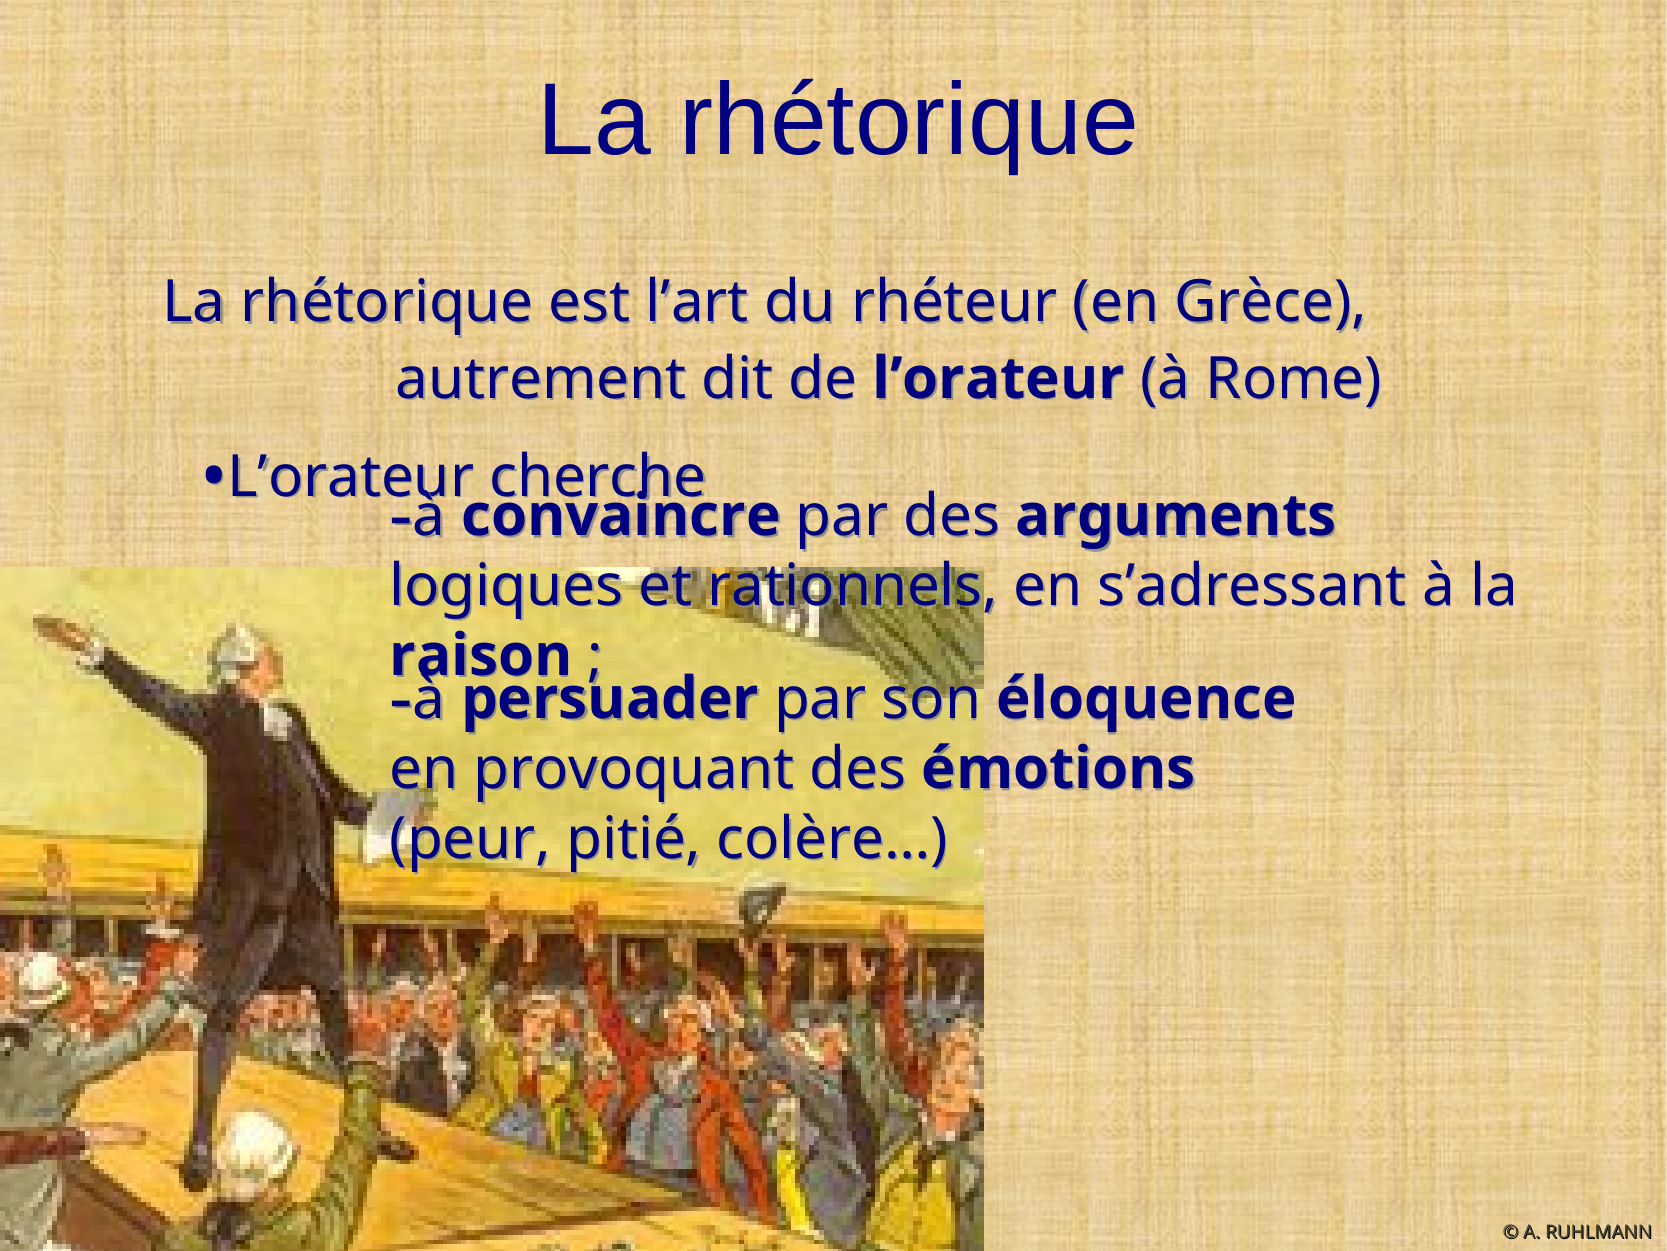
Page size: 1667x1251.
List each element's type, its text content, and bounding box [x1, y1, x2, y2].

text_box La rhétorique est l’art du rhéteur (en Grèce), [162, 237, 1542, 359]
picture [0, 0, 1667, 1251]
text_box à convaincre par des arguments logiques et rationnels, en s’adressant à la raison ; [389, 510, 1542, 655]
text_box à persuader par son éloquence en provoquant des émotions (peur, pitié, colère…) [389, 656, 1542, 876]
text_box © A. RUHLMANN [1412, 1212, 1667, 1251]
text_box L’orateur cherche [199, 422, 1542, 523]
title La rhétorique [124, 53, 1542, 185]
text_box autrement dit de l’orateur (à Rome) [395, 359, 1542, 422]
